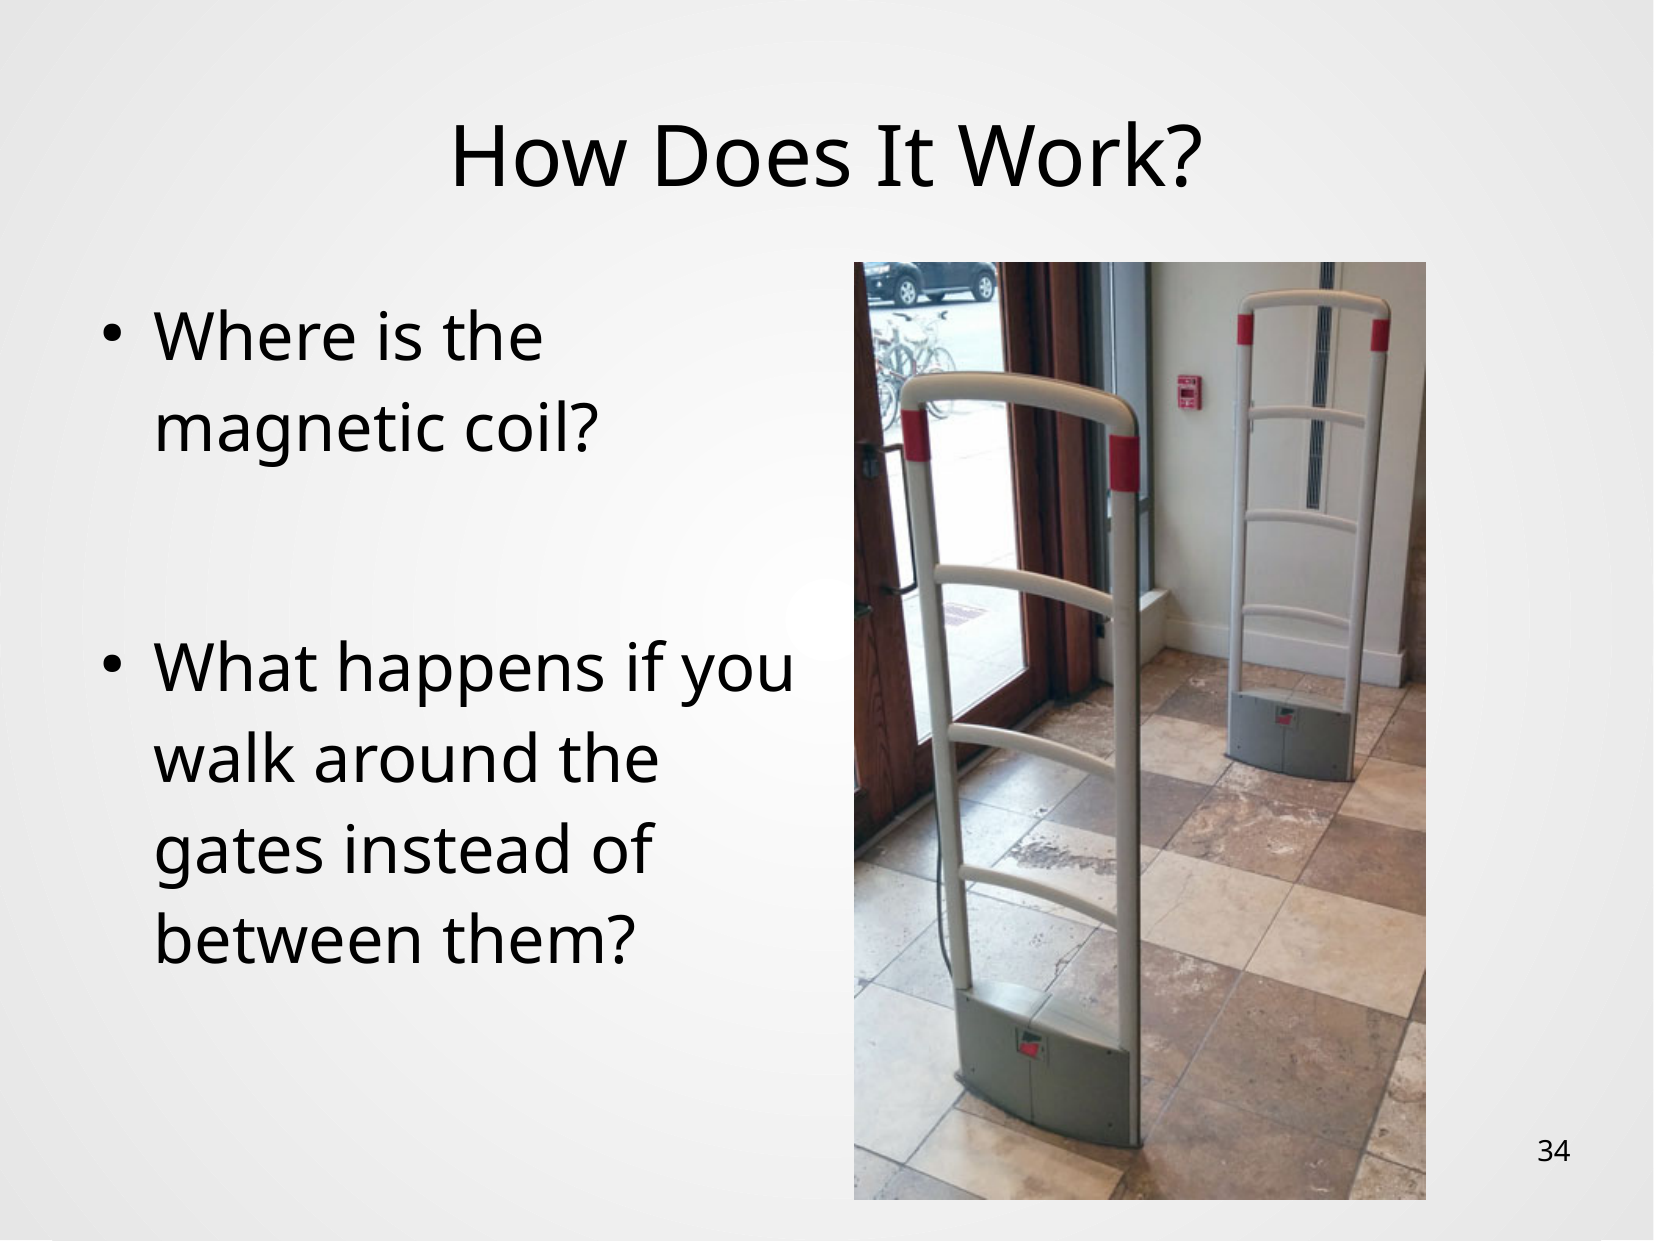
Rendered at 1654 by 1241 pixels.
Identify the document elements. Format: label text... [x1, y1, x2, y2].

list Where is the magnetic coil? What happens if you walk around the gates instead of between them? [82, 289, 809, 1010]
picture [854, 262, 1426, 1201]
title How Does It Work? [82, 49, 1571, 257]
